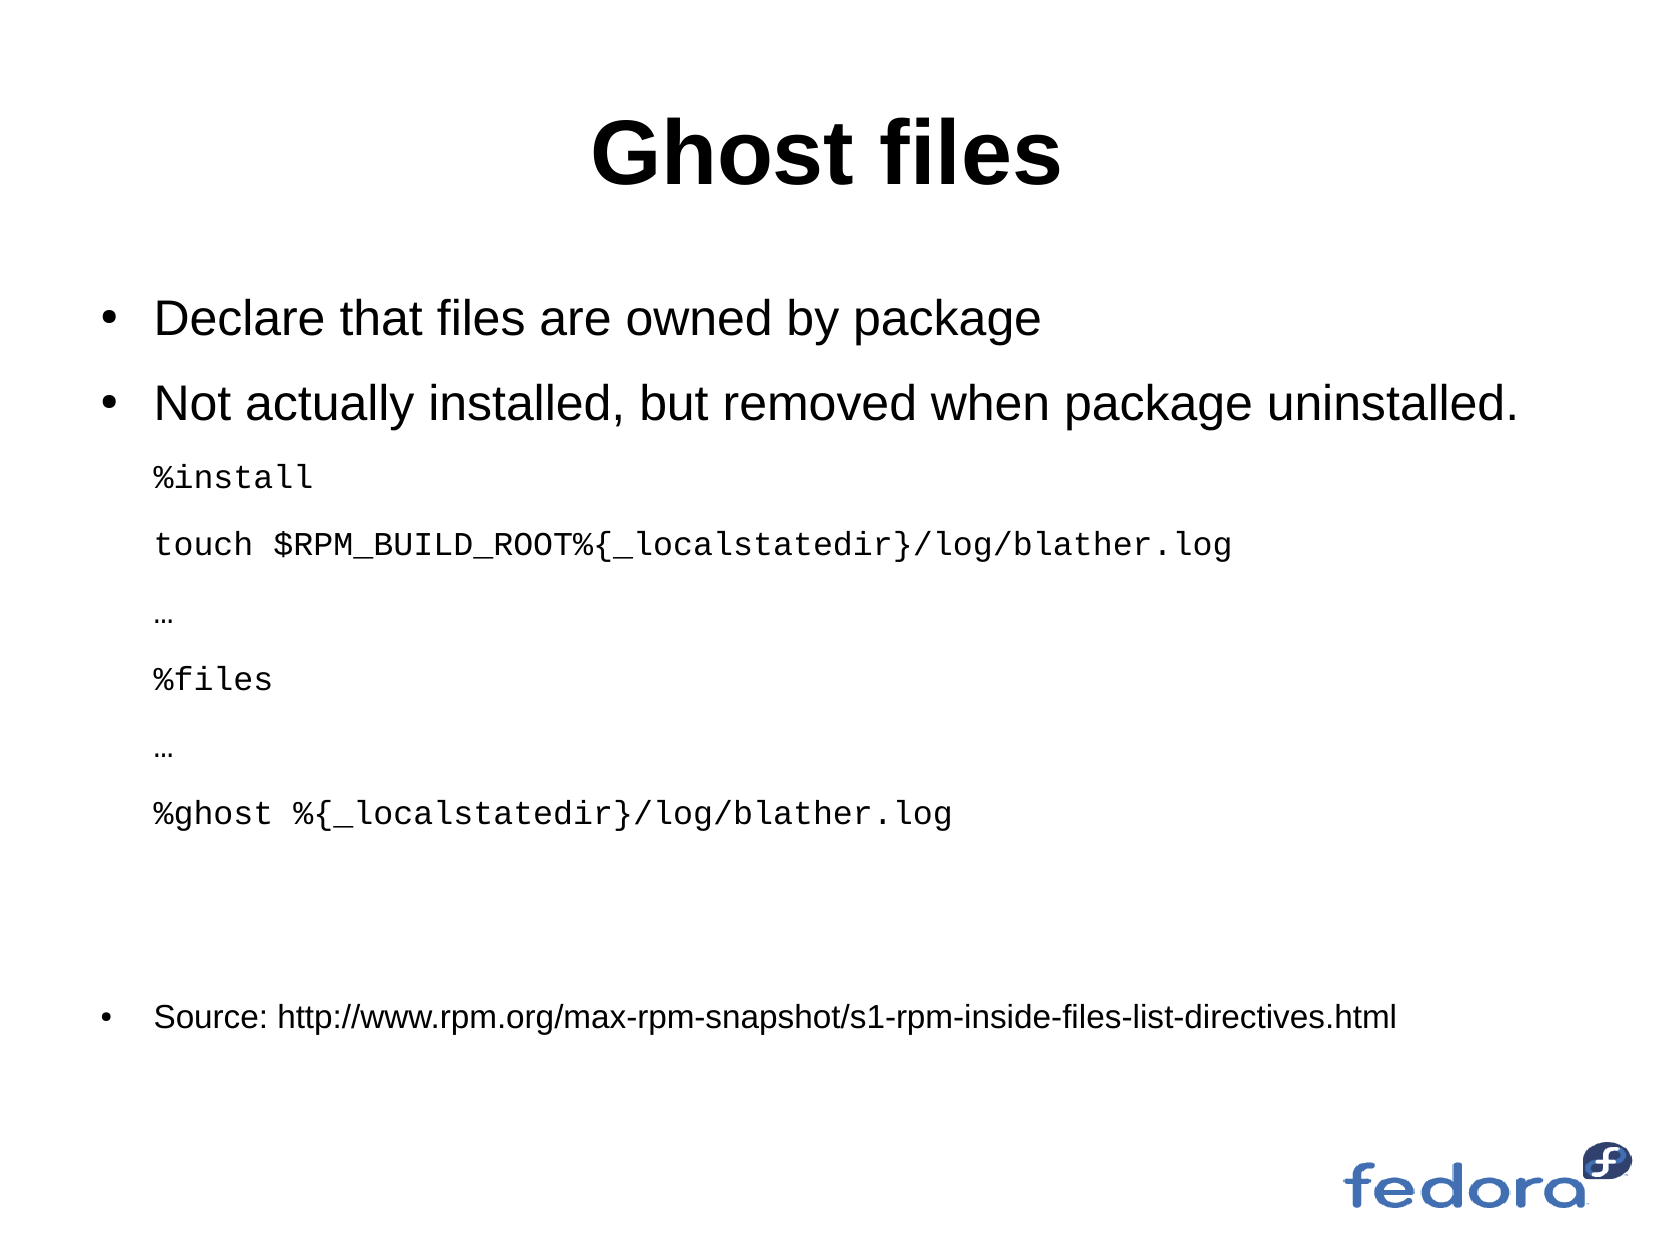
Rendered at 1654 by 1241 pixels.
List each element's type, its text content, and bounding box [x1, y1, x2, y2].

list Declare that files are owned by package Not actually installed, but removed when package uninstalled. %install touch $RPM_BUILD_ROOT%{_localstatedir}/log/blather.log … %files … %ghost %{_localstatedir}/log/blather.log Source: http://www.rpm.org/max-rpm-snapshot/s1-rpm-inside-files-list-directives.html [82, 290, 1571, 1109]
title Ghost files [82, 49, 1571, 257]
picture [1332, 1124, 1651, 1227]
